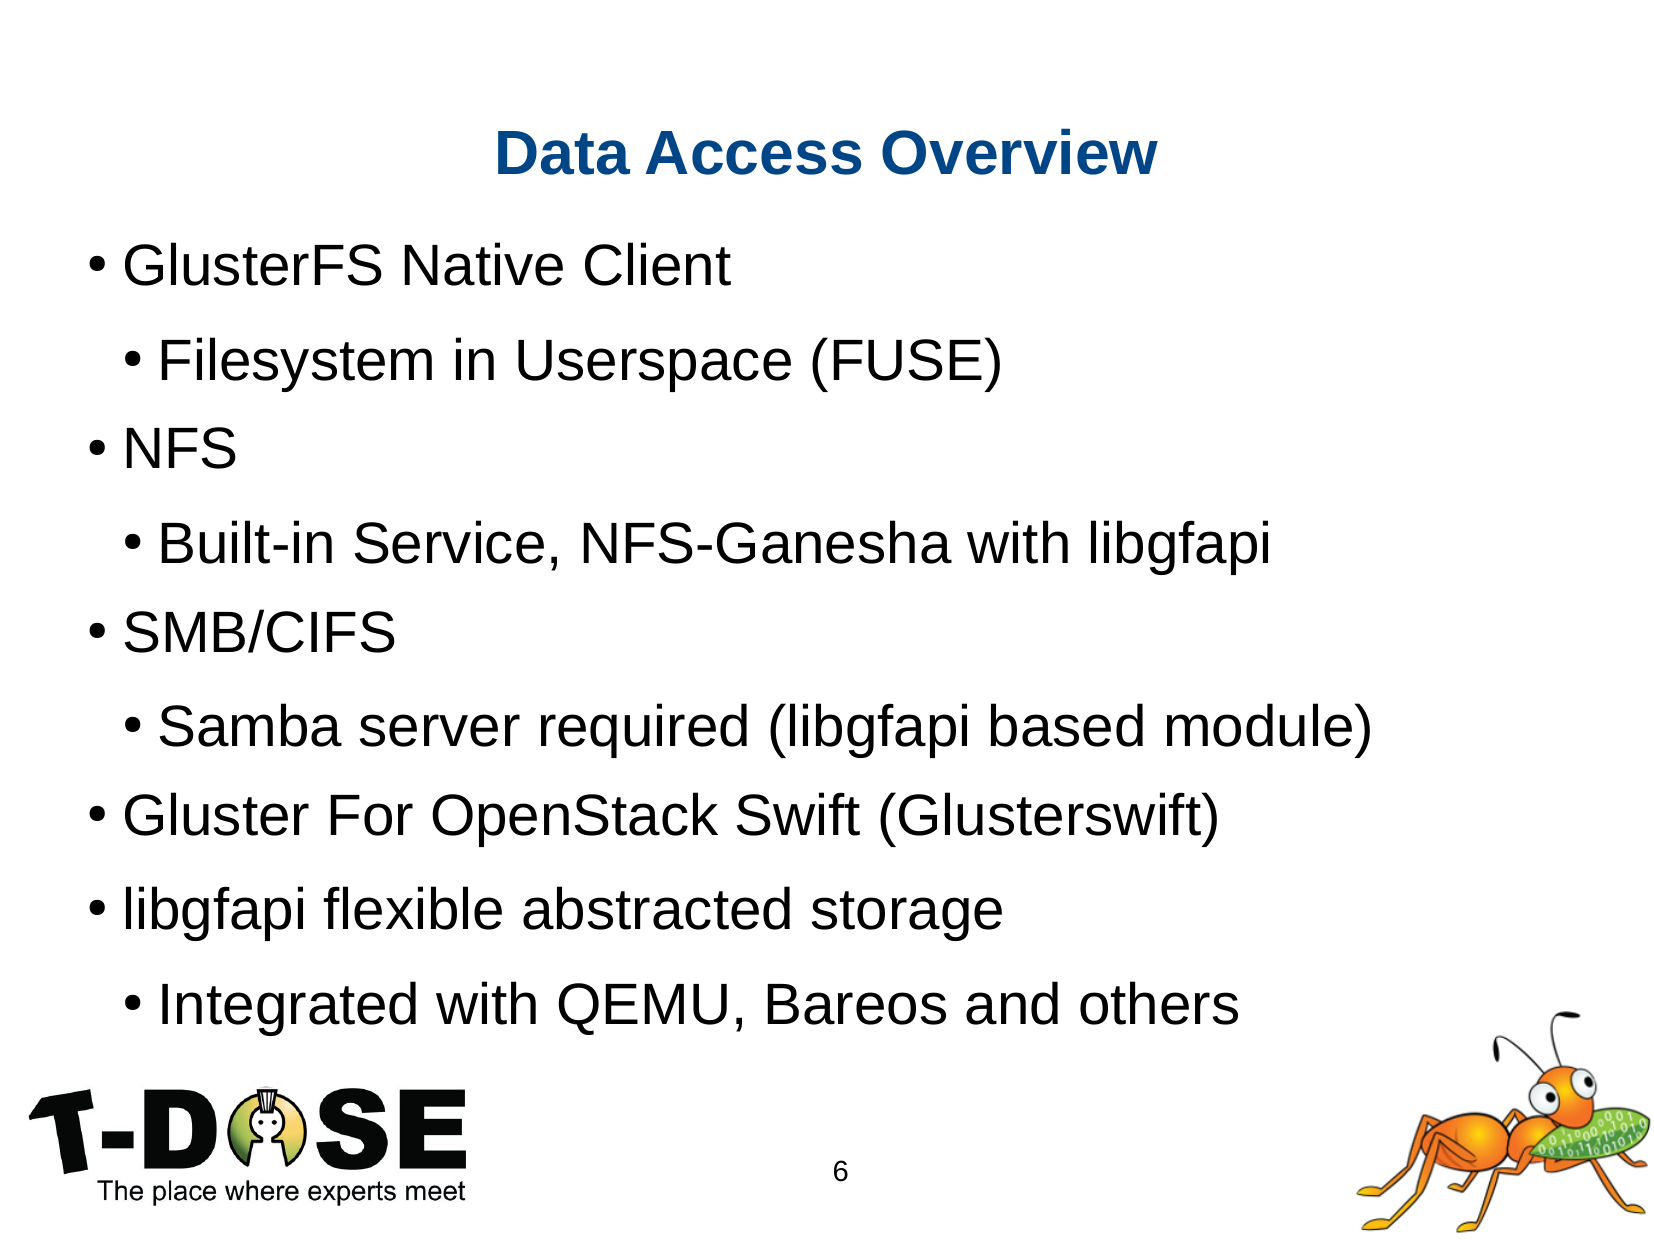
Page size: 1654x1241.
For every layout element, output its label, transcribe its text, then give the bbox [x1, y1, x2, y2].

list GlusterFS Native Client Filesystem in Userspace (FUSE) NFS Built-in Service, NFS-Ganesha with libgfapi SMB/CIFS Samba server required (libgfapi based module) Gluster For OpenStack Swift (Glusterswift) libgfapi flexible abstracted storage Integrated with QEMU, Bareos and others [86, 232, 1576, 1126]
picture [1353, 1009, 1654, 1235]
title Data Access Overview [82, 49, 1571, 257]
picture [23, 1066, 481, 1214]
